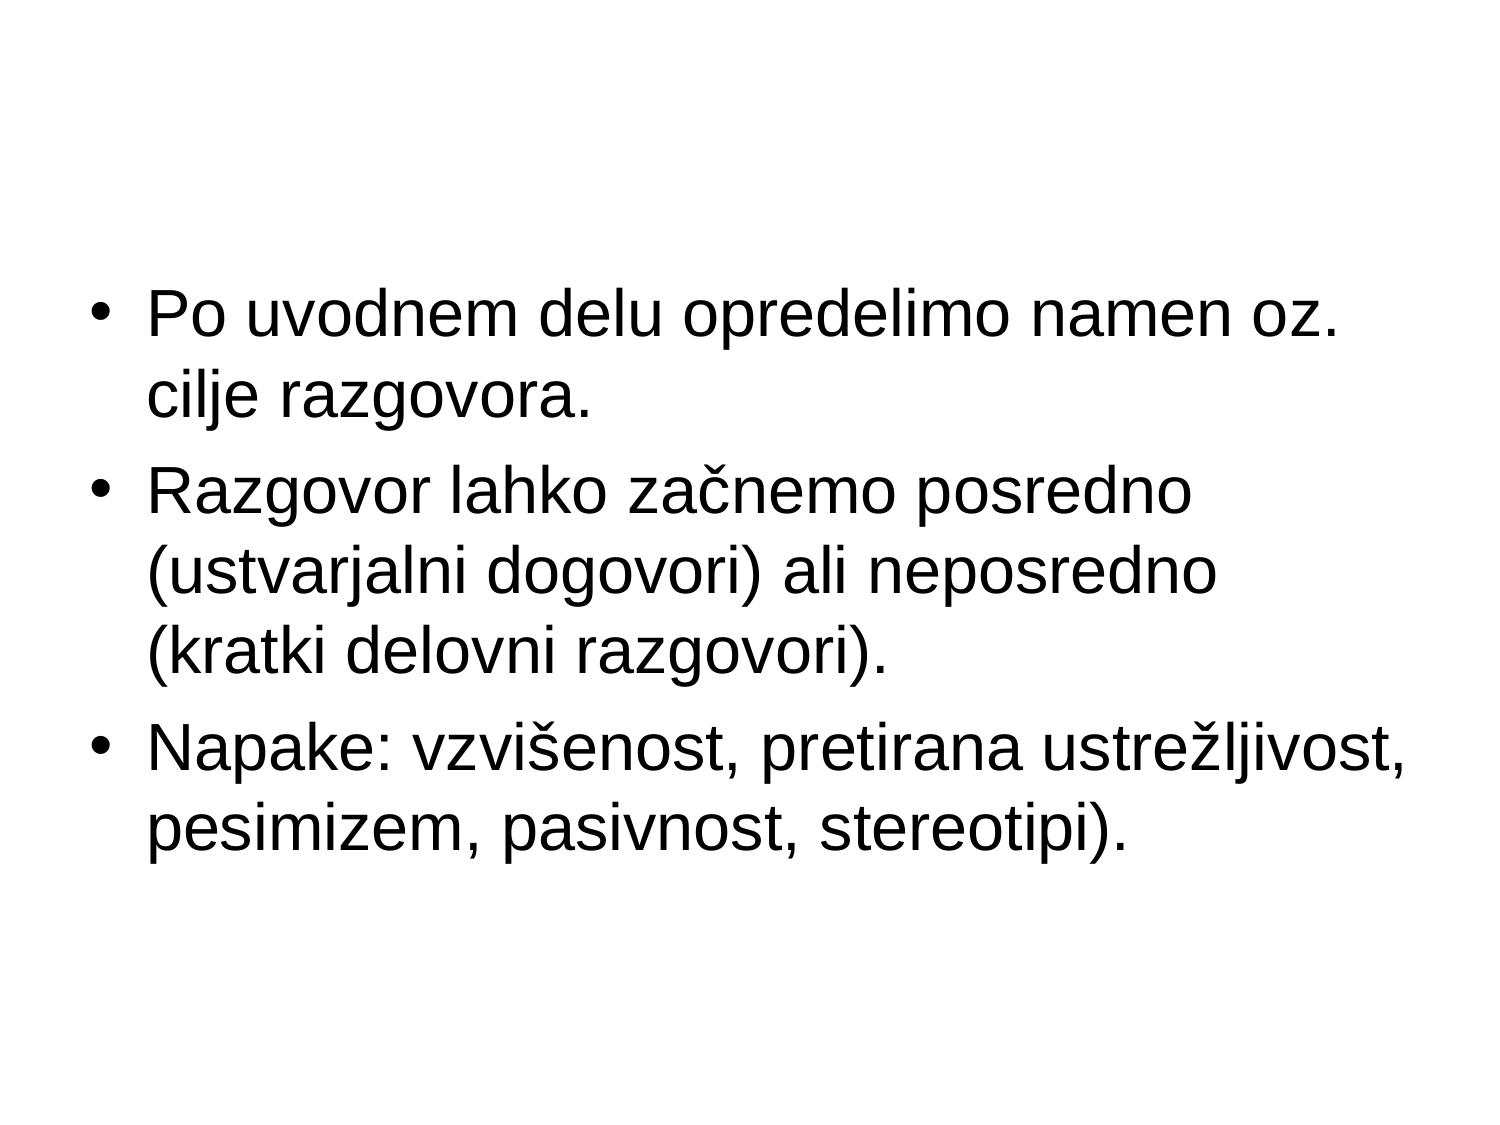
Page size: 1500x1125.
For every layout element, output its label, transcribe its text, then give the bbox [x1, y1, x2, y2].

list Po uvodnem delu opredelimo namen oz. cilje razgovora. Razgovor lahko začnemo posredno (ustvarjalni dogovori) ali neposredno (kratki delovni razgovori). Napake: vzvišenost, pretirana ustrežljivost, pesimizem, pasivnost, stereotipi). [75, 262, 1426, 1006]
